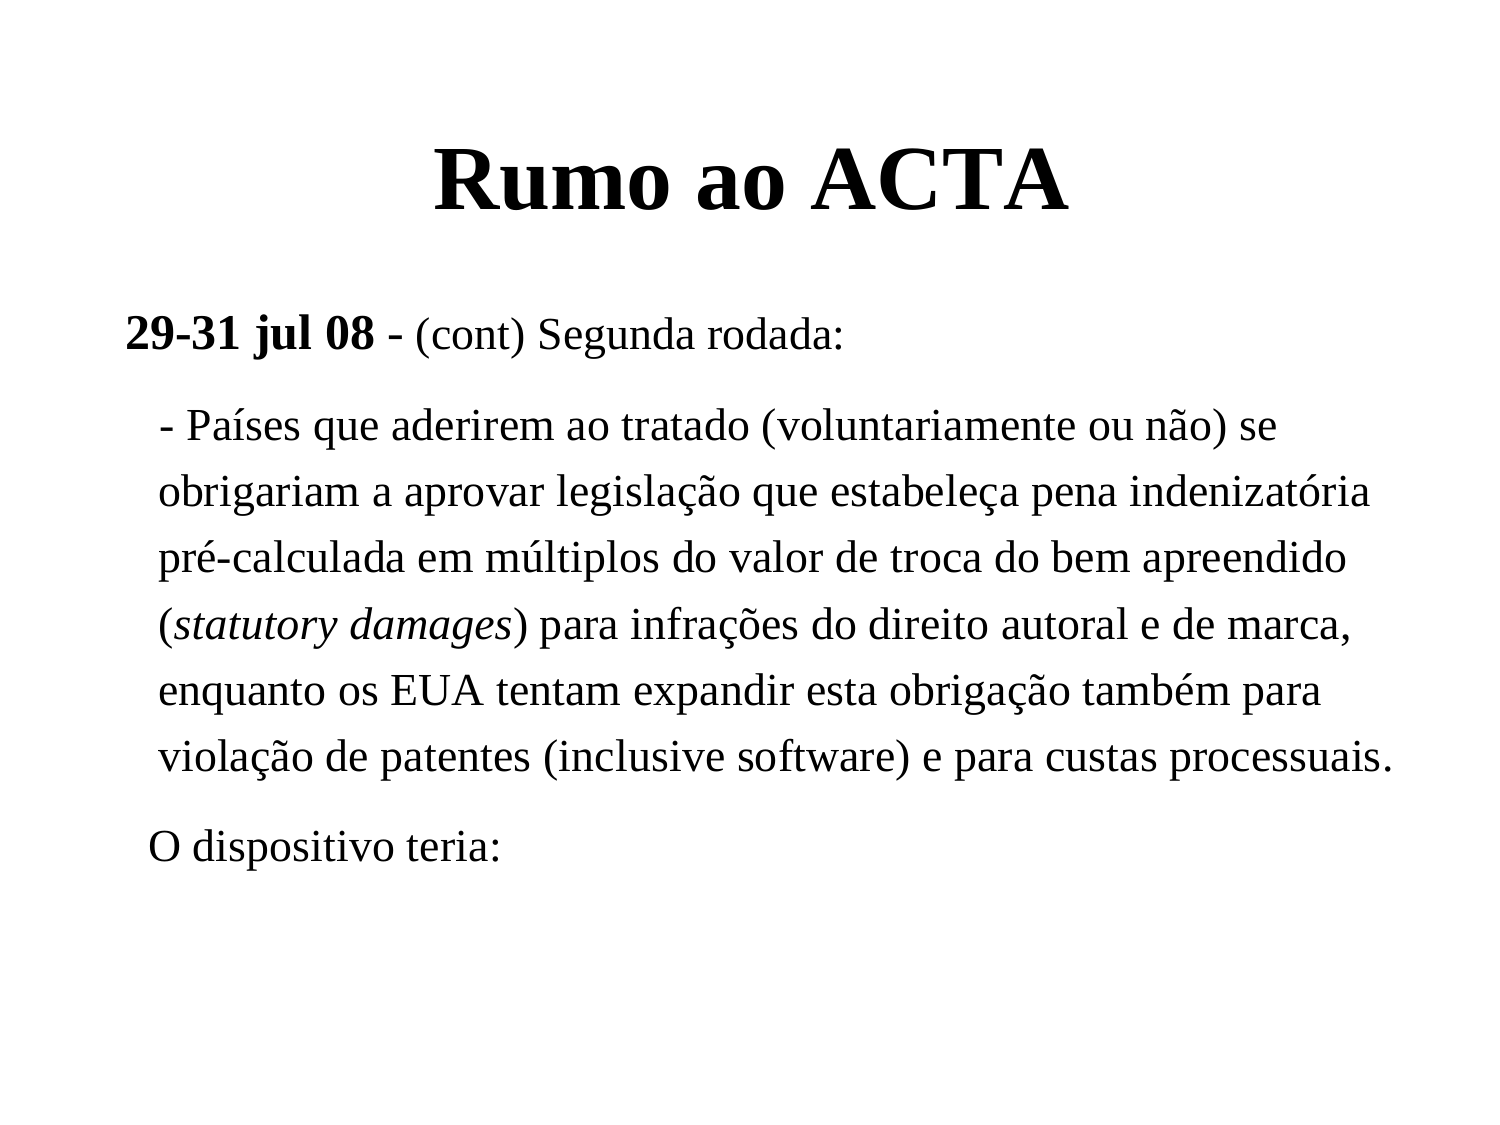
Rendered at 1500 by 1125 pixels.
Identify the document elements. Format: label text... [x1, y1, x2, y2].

title Rumo ao ACTA [87, 52, 1416, 307]
text_box 29-31 jul 08 - (cont) Segunda rodada: - Países que aderirem ao tratado (voluntariamente ou não) se obrigariam a aprovar legislação que estabeleça pena indenizatória pré-calculada em múltiplos do valor de troca do bem apreendido (statutory damages) para infrações do direito autoral e de marca, enquanto os EUA tentam expandir esta obrigação também para violação de patentes (inclusive software) e para custas processuais. O dispositivo teria: [98, 280, 1425, 970]
